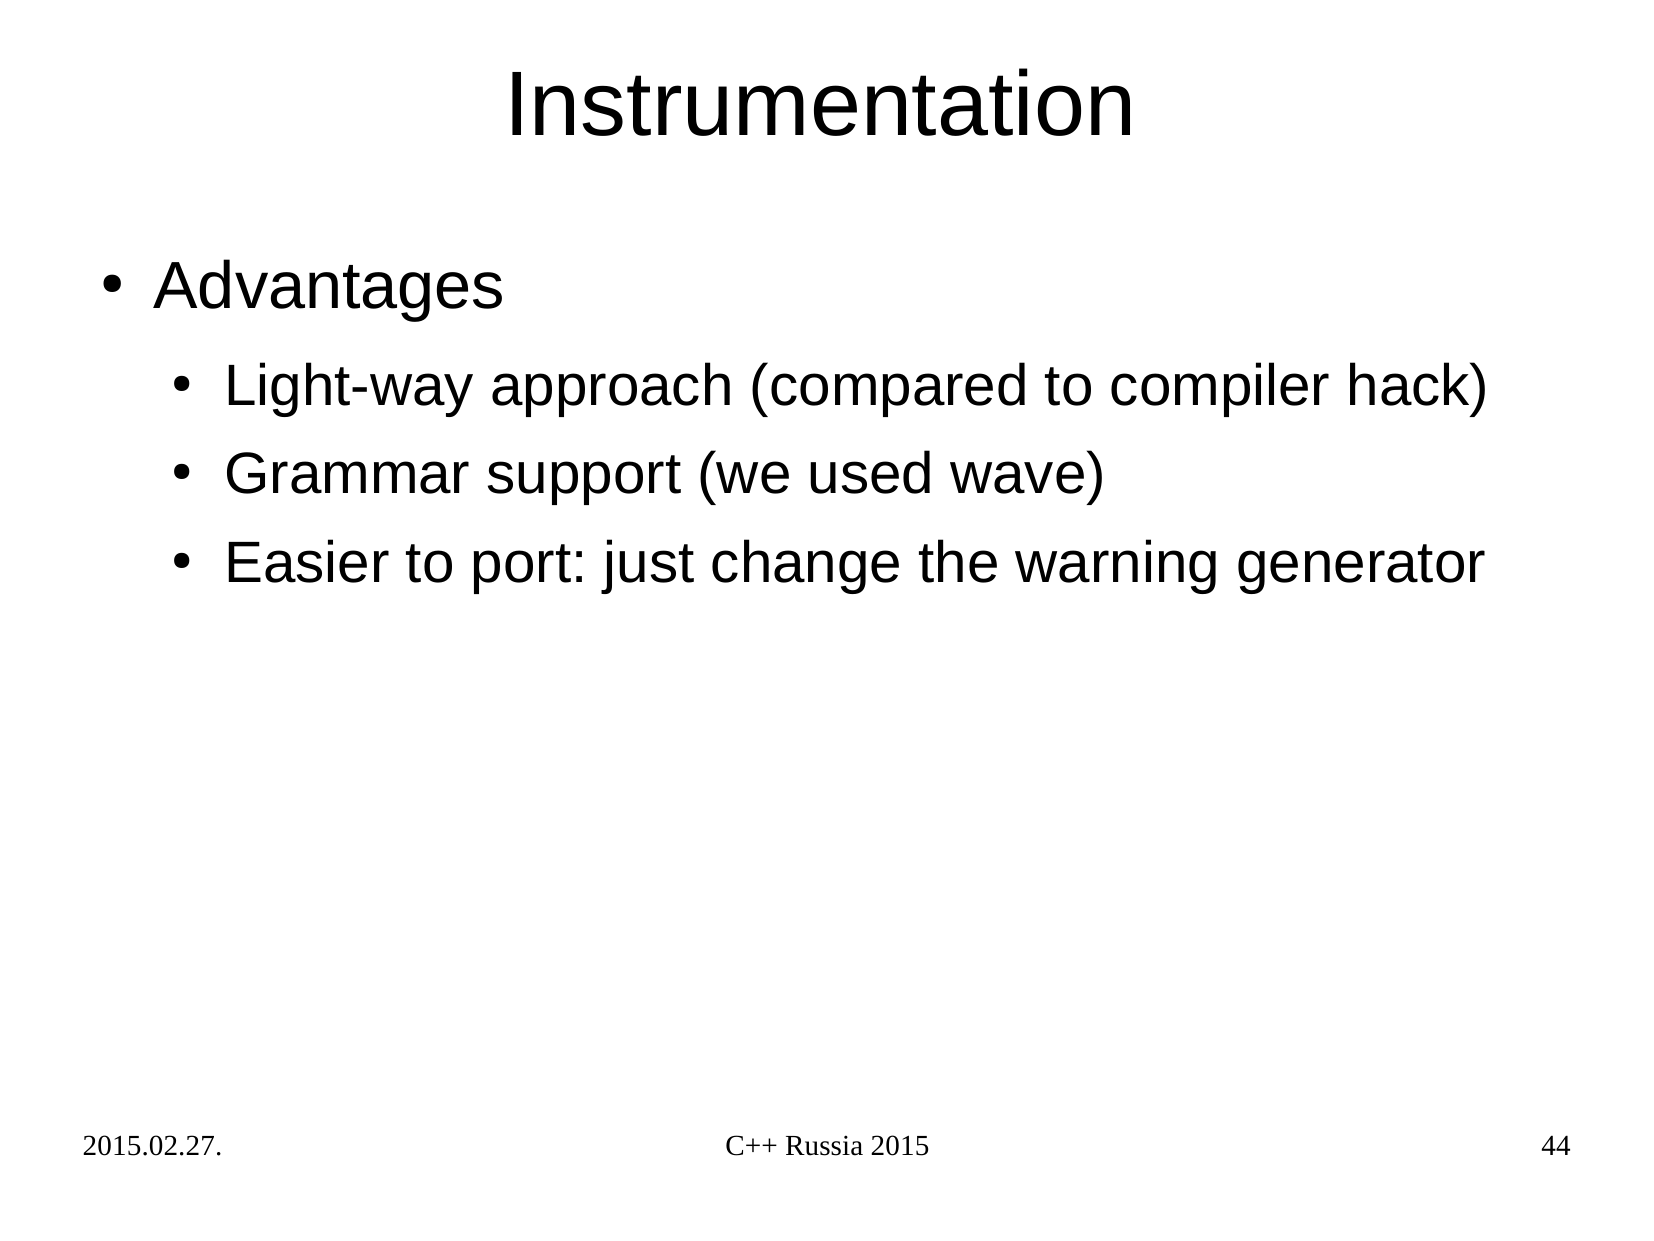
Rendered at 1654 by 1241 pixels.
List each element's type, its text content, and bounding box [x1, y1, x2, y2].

list Advantages Light-way approach (compared to compiler hack) Grammar support (we used wave) Easier to port: just change the warning generator [82, 248, 1571, 968]
title Instrumentation [76, 0, 1565, 208]
